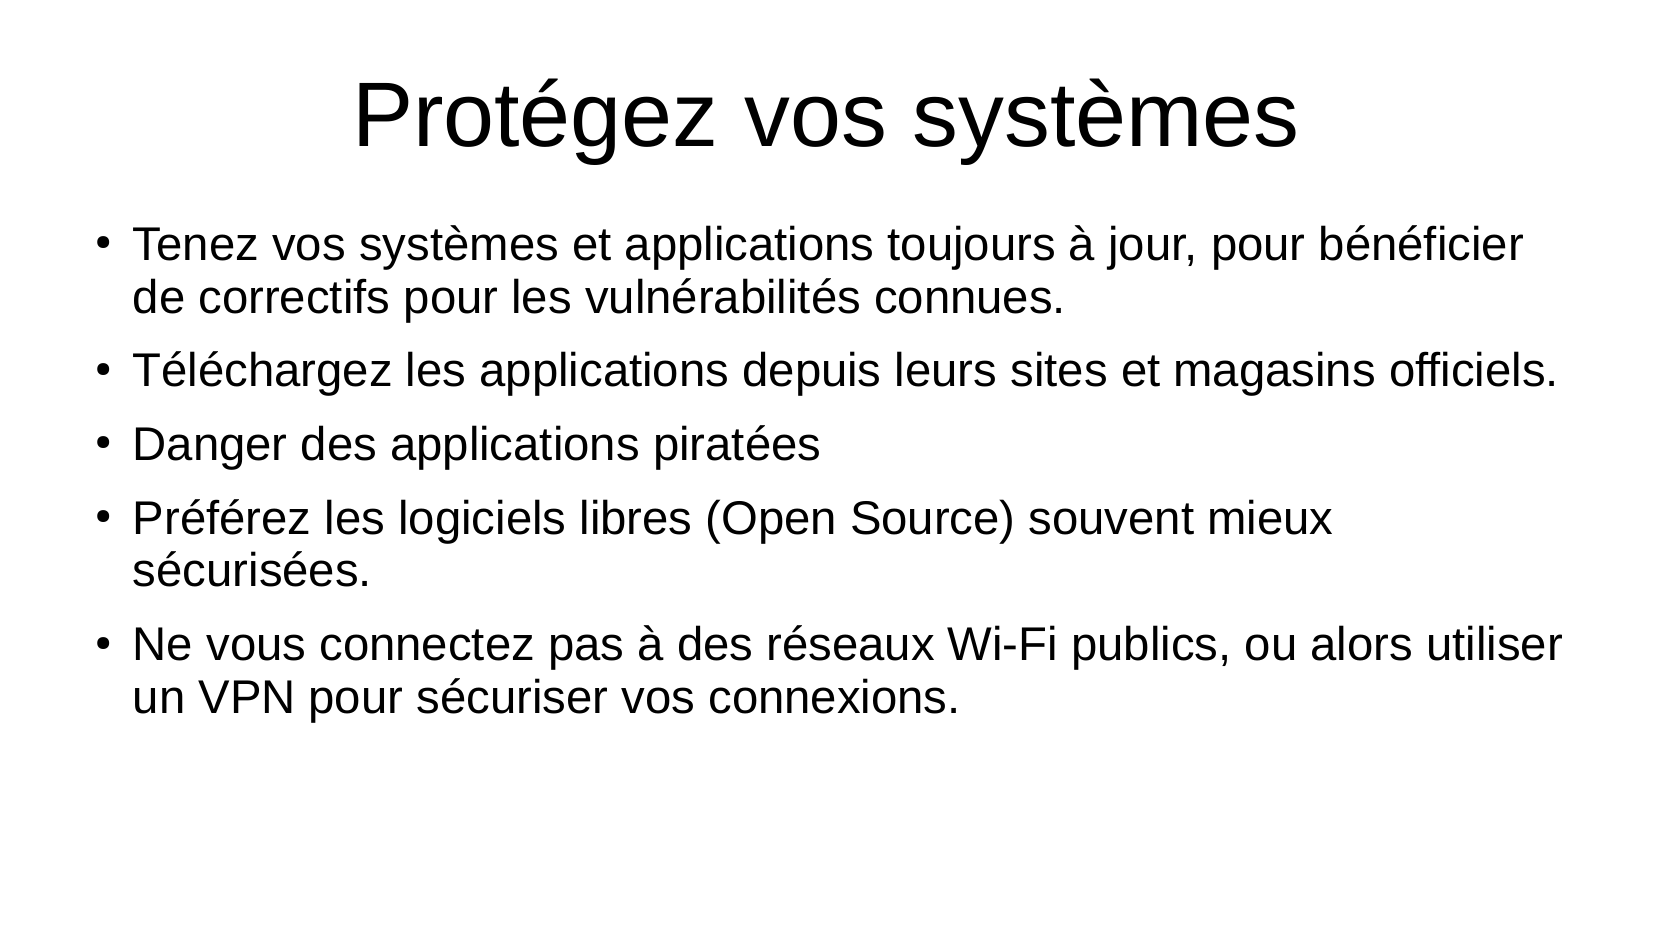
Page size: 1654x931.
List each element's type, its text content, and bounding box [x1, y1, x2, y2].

title Protégez vos systèmes [82, 37, 1571, 193]
list Tenez vos systèmes et applications toujours à jour, pour bénéficier de correctifs pour les vulnérabilités connues. Téléchargez les applications depuis leurs sites et magasins officiels. Danger des applications piratées Préférez les logiciels libres (Open Source) souvent mieux sécurisées. Ne vous connectez pas à des réseaux Wi-Fi publics, ou alors utiliser un VPN pour sécuriser vos connexions. [82, 217, 1571, 758]
